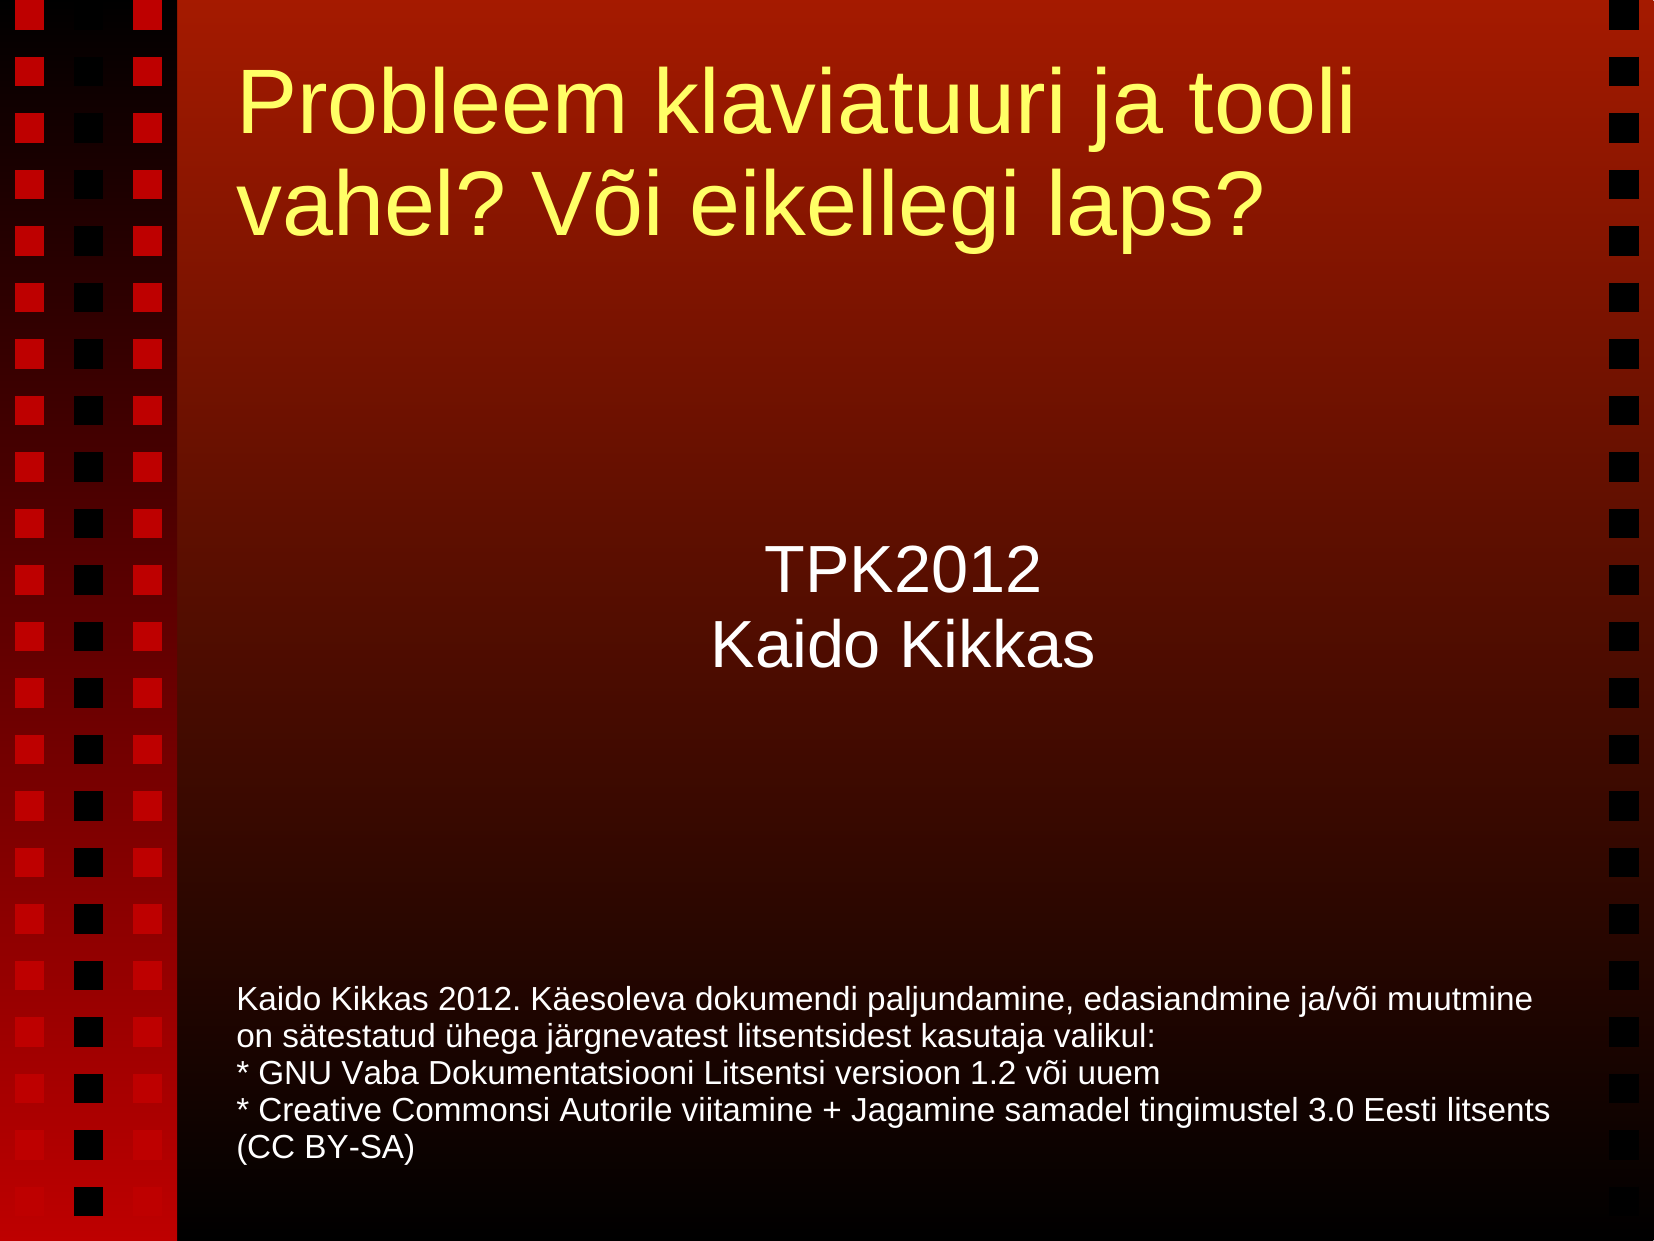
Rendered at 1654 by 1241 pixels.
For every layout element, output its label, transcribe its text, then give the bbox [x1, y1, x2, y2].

title Probleem klaviatuuri ja tooli vahel? Või eikellegi laps? [236, 49, 1571, 232]
subtitle TPK2012 Kaido Kikkas Kaido Kikkas 2012. Käesoleva dokumendi paljundamine, edasiandmine ja/või muutmine on sätestatud ühega järgnevatest litsentsidest kasutaja valikul: * GNU Vaba Dokumentatsiooni Litsentsi versioon 1.2 või uuem * Creative Commonsi Autorile viitamine + Jagamine samadel tingimustel 3.0 Eesti litsents (CC BY-SA) [236, 232, 1571, 1166]
